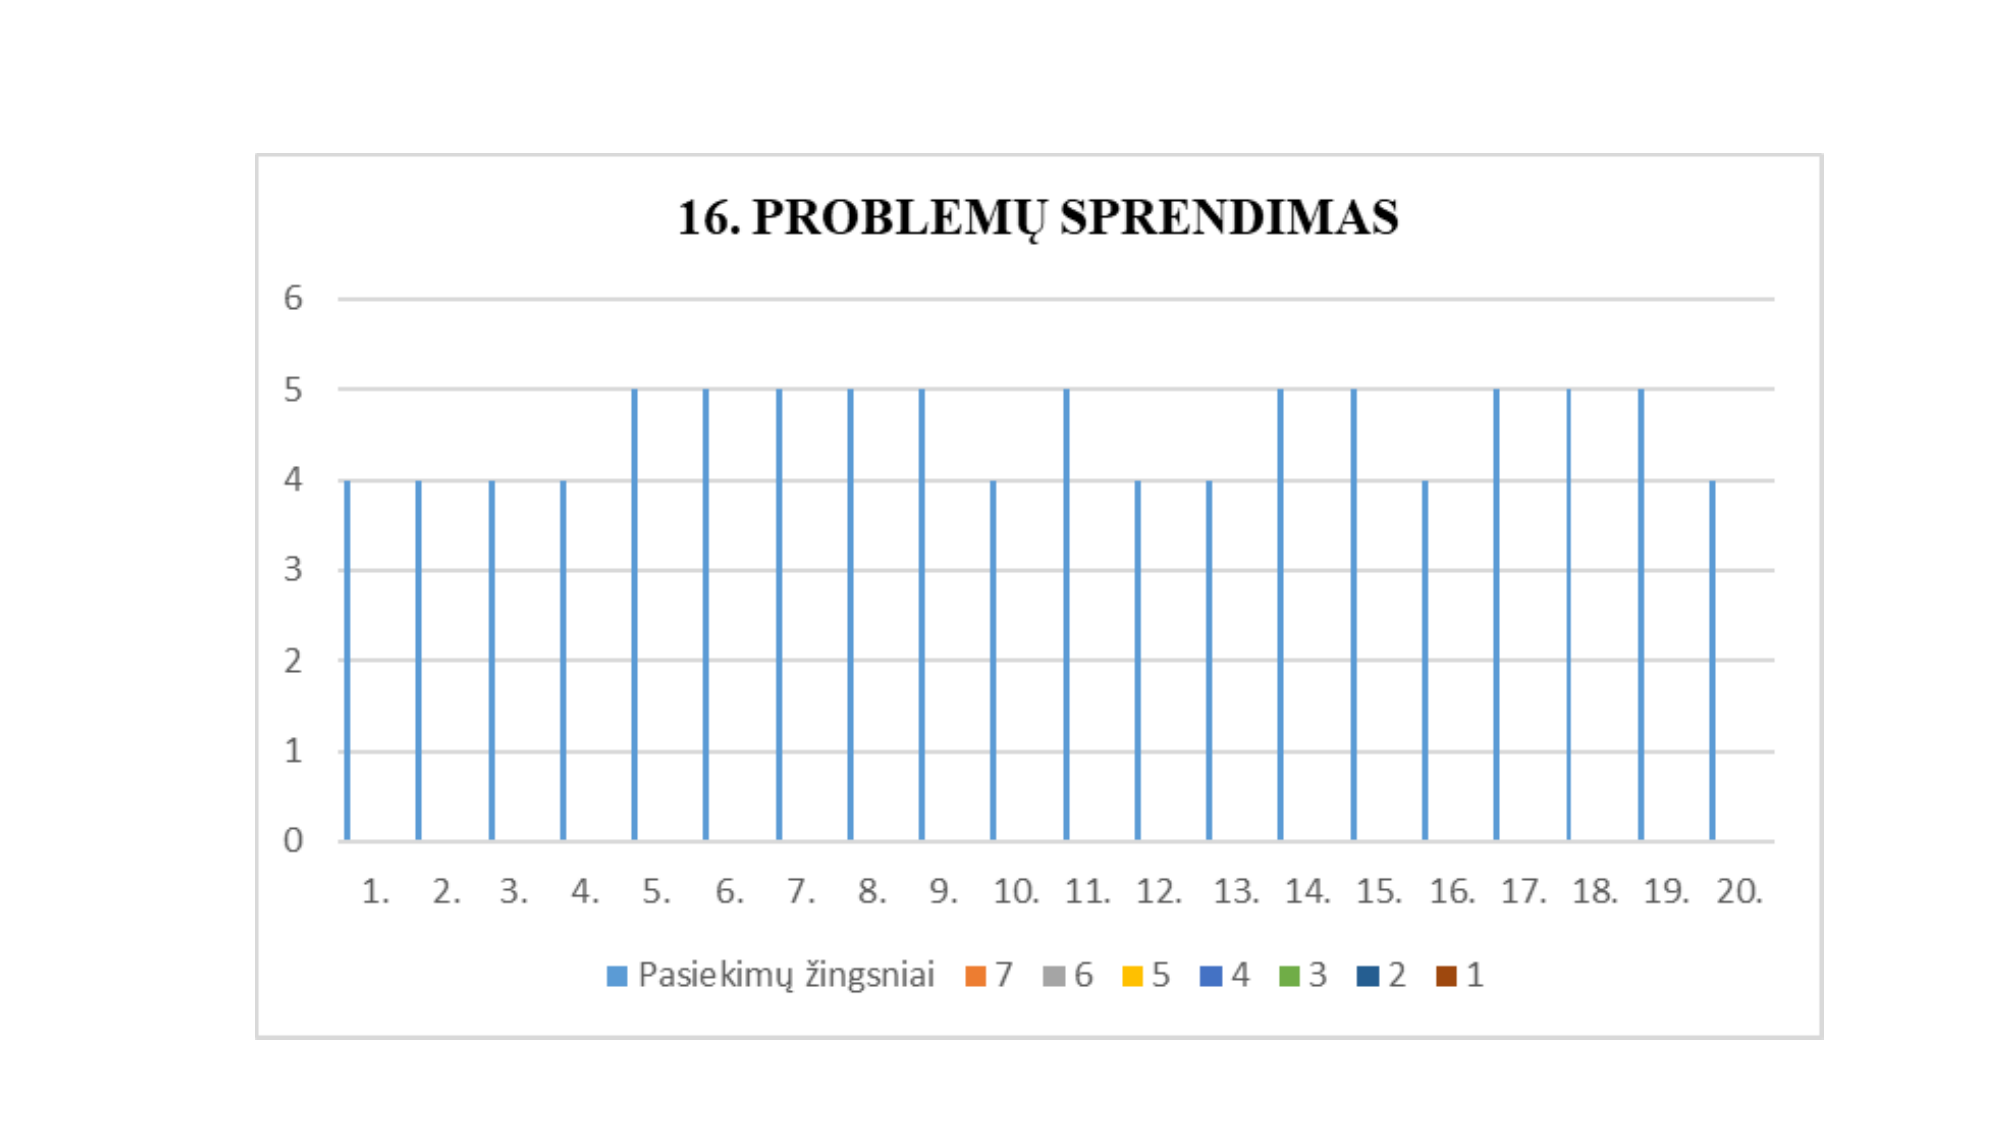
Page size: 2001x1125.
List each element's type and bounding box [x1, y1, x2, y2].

picture [255, 153, 1824, 1040]
